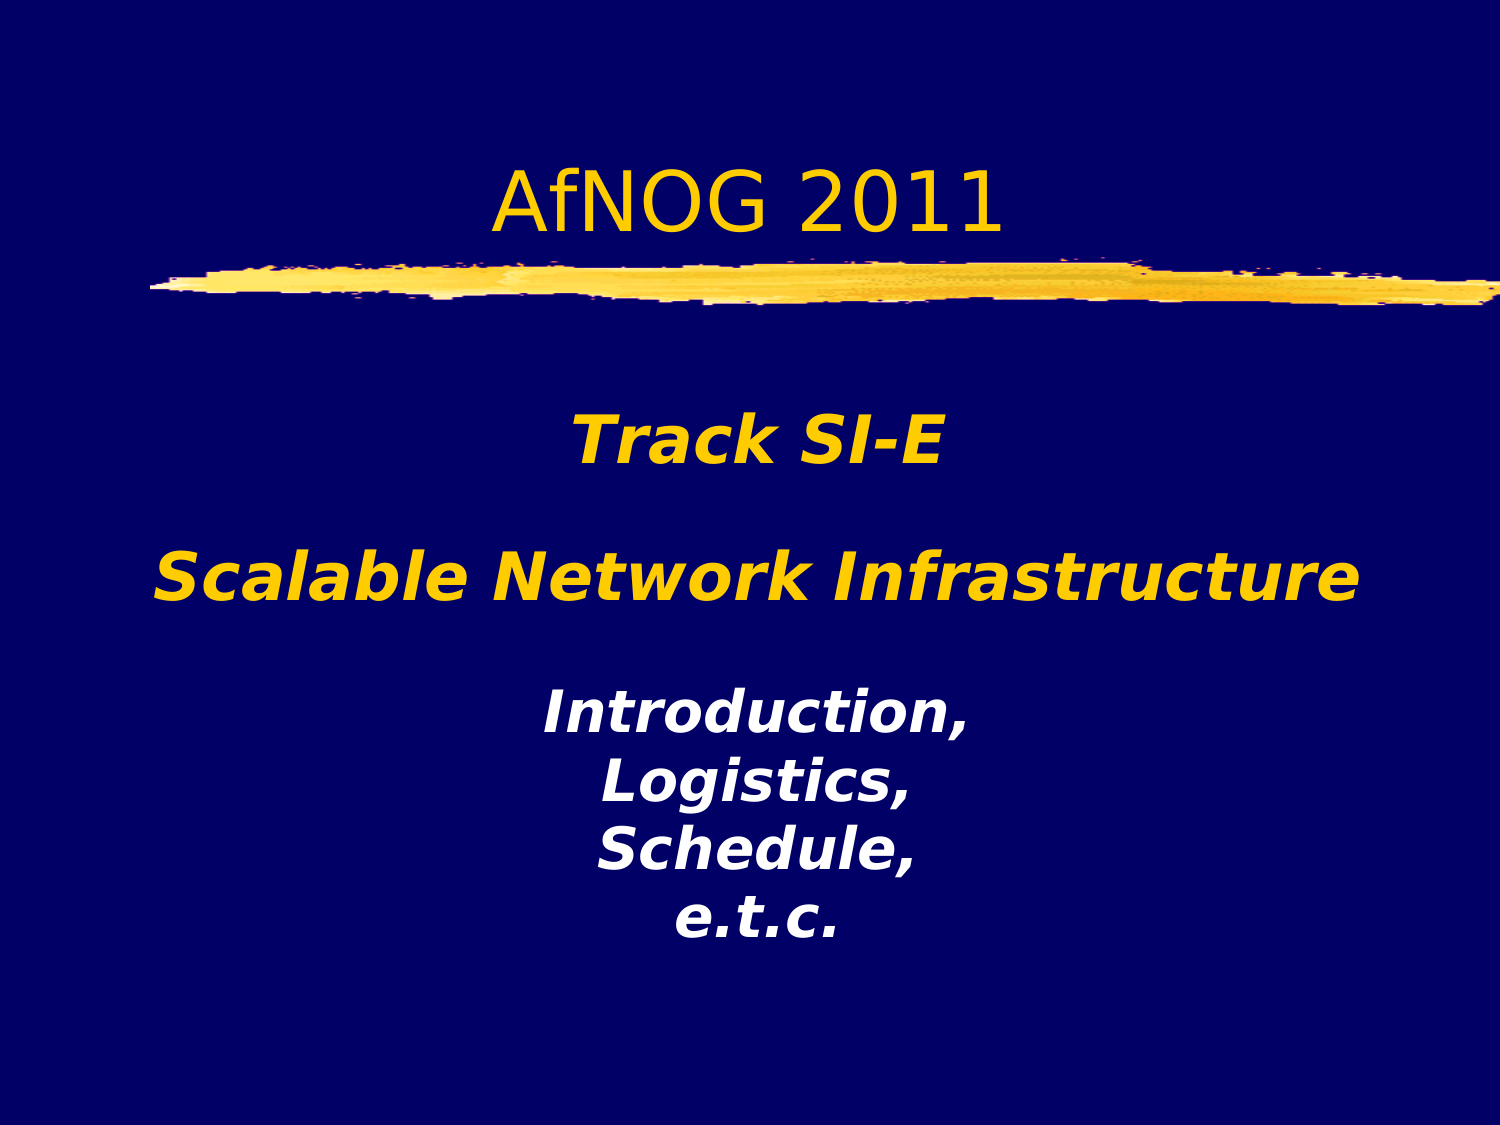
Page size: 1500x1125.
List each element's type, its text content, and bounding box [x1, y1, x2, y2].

picture [150, 253, 1500, 316]
text_box Track SI-E Scalable Network Infrastructure Introduction, Logistics, Schedule, e.t.c. [118, 330, 1399, 1039]
title AfNOG 2011 [0, 34, 1500, 253]
